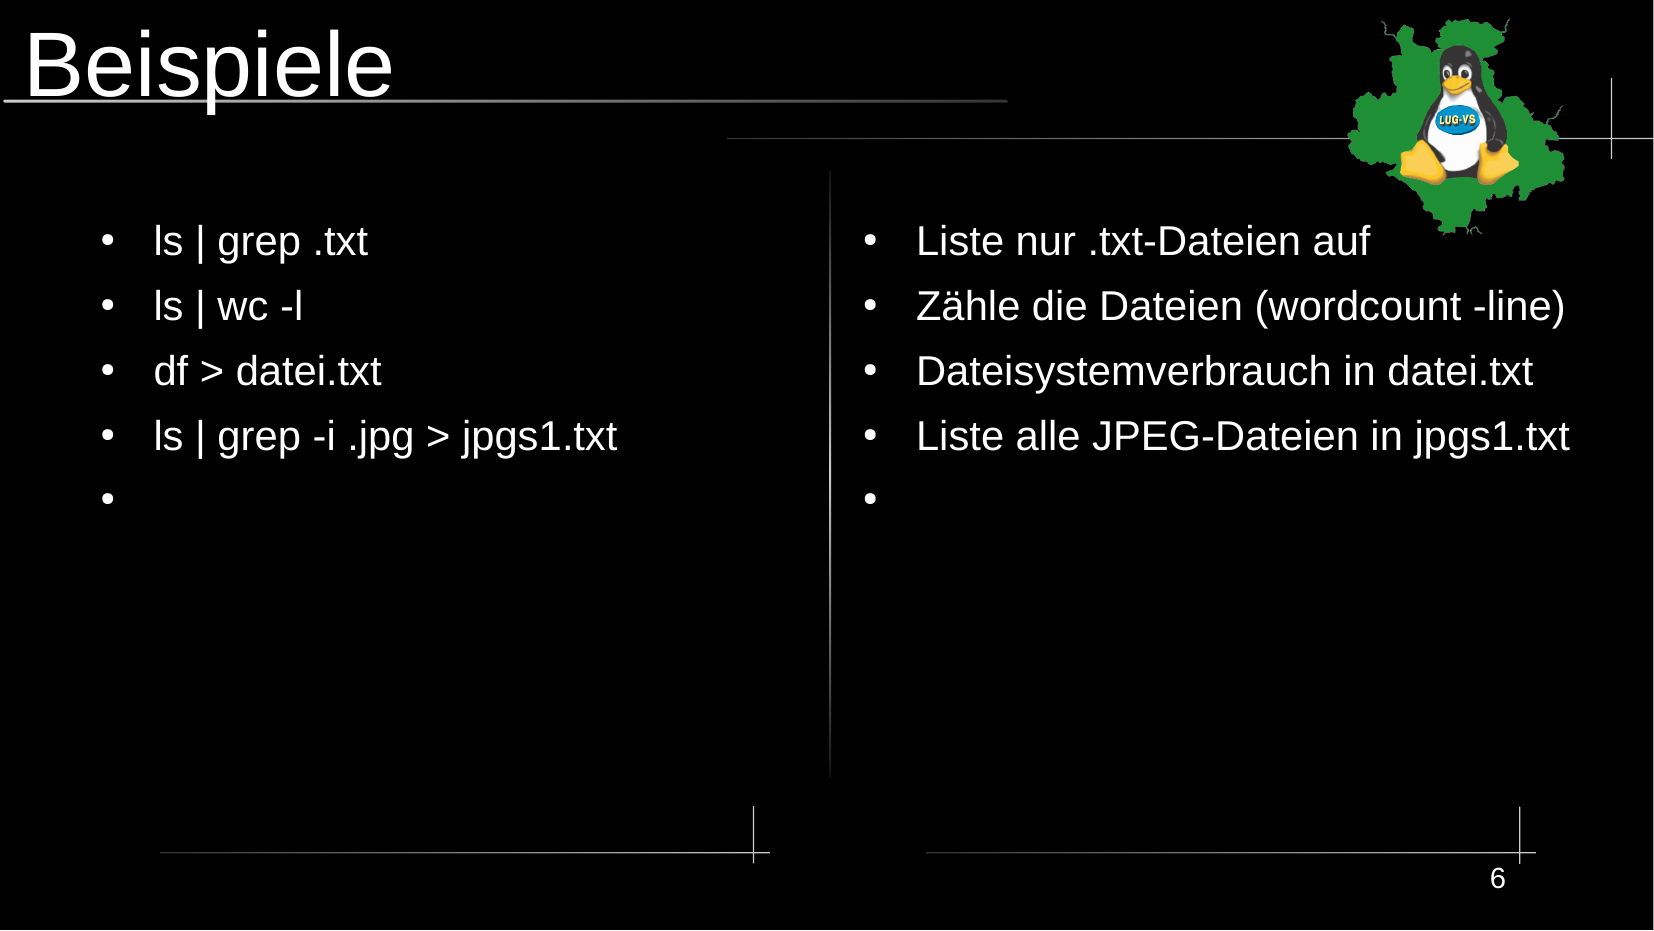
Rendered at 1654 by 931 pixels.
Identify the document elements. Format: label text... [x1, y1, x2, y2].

picture [1341, 12, 1572, 237]
list Liste nur .txt-Dateien auf Zähle die Dateien (wordcount -line) Dateisystemverbrauch in datei.txt Liste alle JPEG-Dateien in jpgs1.txt [845, 217, 1572, 758]
list ls | grep .txt ls | wc -l df > datei.txt ls | grep -i .jpg > jpgs1.txt [82, 217, 809, 758]
title Beispiele [23, 11, 1589, 119]
